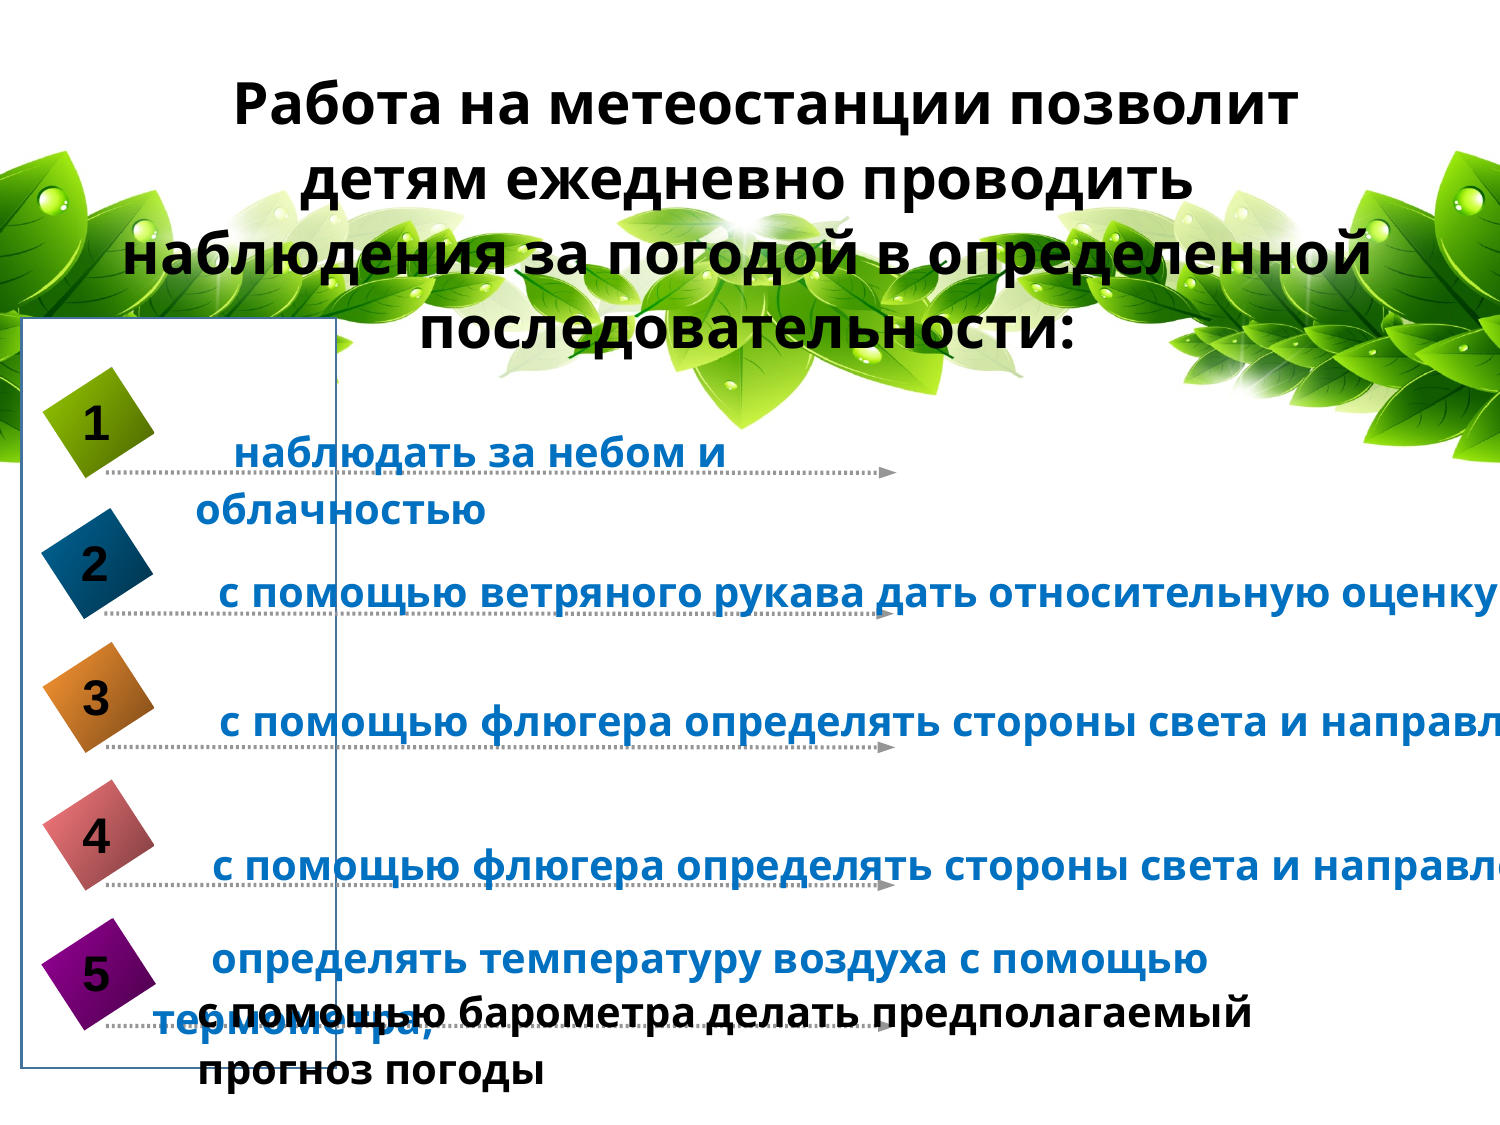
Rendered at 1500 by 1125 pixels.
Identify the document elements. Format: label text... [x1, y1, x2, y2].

text_box с помощью флюгера определять стороны света и направление ветра [205, 683, 1500, 756]
text_box наблюдать за небом и облачностью [181, 415, 1008, 488]
text_box определять температуру воздуха с помощью термометра, [137, 917, 1480, 994]
text_box с помощью барометра делать предполагаемый прогноз погоды [183, 975, 1395, 1105]
text_box с помощью ветряного рукава дать относительную оценку силы ветра [204, 555, 1500, 628]
text_box 5 [67, 938, 126, 1010]
title Работа на метеостанции позволит детям ежедневно проводить наблюдения за погодой в определенной последовательности: [100, 53, 1395, 185]
text_box 4 [67, 800, 126, 872]
text_box 3 [67, 662, 126, 734]
text_box 1 [67, 387, 126, 459]
text_box 2 [66, 529, 124, 600]
text_box с помощью флюгера определять стороны света и направление ветра [197, 828, 1500, 901]
text_box [21, 318, 337, 1069]
